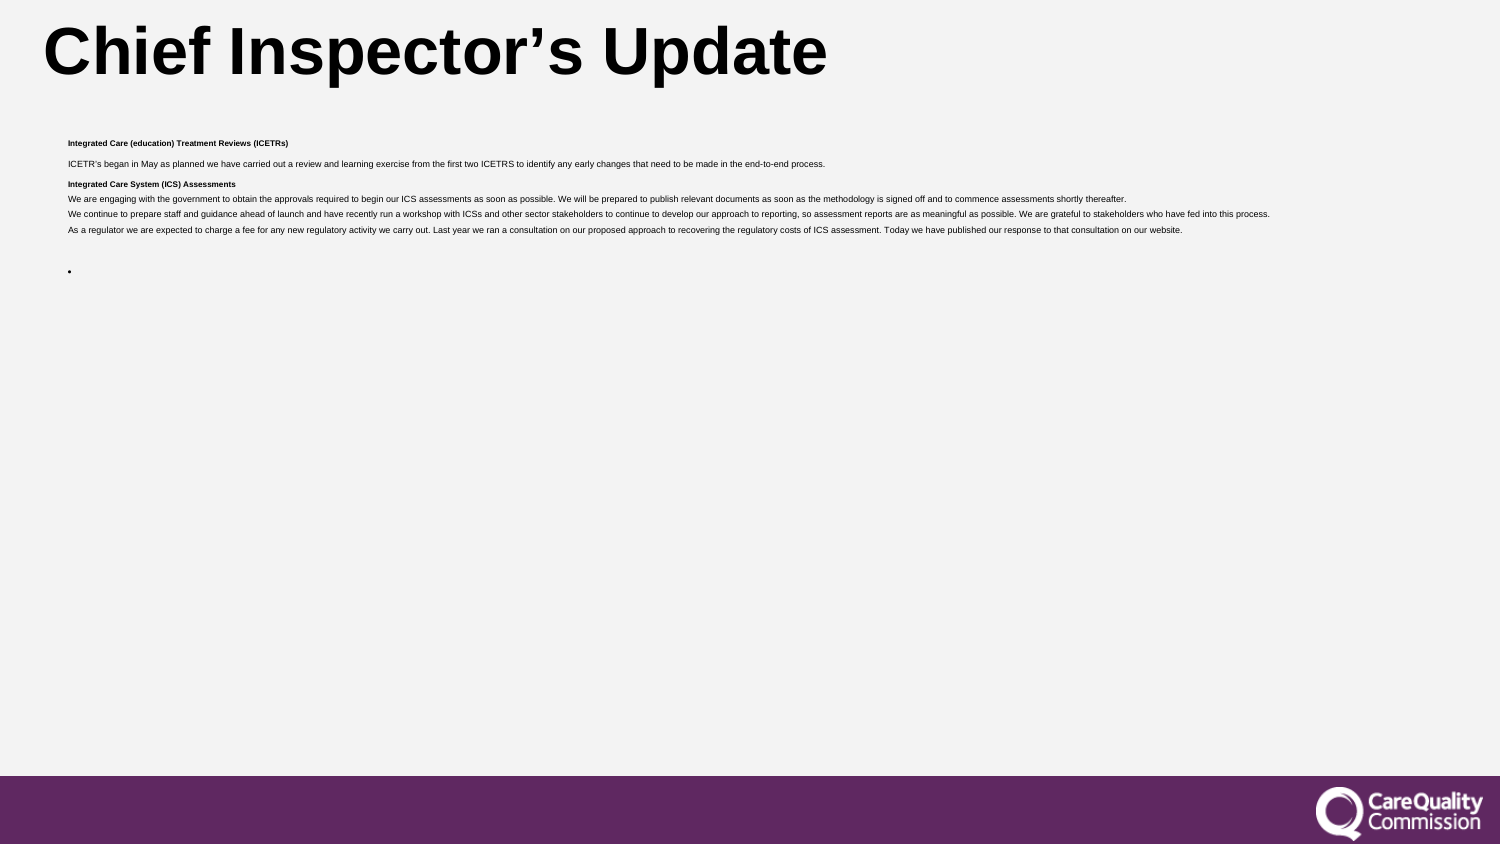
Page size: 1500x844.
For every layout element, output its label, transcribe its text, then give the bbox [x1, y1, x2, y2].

list Integrated Care (education) Treatment Reviews (ICETRs) ICETR’s began in May as planned we have carried out a review and learning exercise from the first two ICETRS to identify any early changes that need to be made in the end-to-end process. Integrated Care System (ICS) Assessments We are engaging with the government to obtain the approvals required to begin our ICS assessments as soon as possible. We will be prepared to publish relevant documents as soon as the methodology is signed off and to commence assessments shortly thereafter. We continue to prepare staff and guidance ahead of launch and have recently run a workshop with ICSs and other sector stakeholders to continue to develop our approach to reporting, so assessment reports are as meaningful as possible. We are grateful to stakeholders who have fed into this process. As a regulator we are expected to charge a fee for any new regulatory activity we carry out. Last year we ran a consultation on our proposed approach to recovering the regulatory costs of ICS assessment. Today we have published our response to that consultation on our website. [53, 123, 1404, 254]
title Chief Inspector’s Update [28, 0, 1379, 163]
